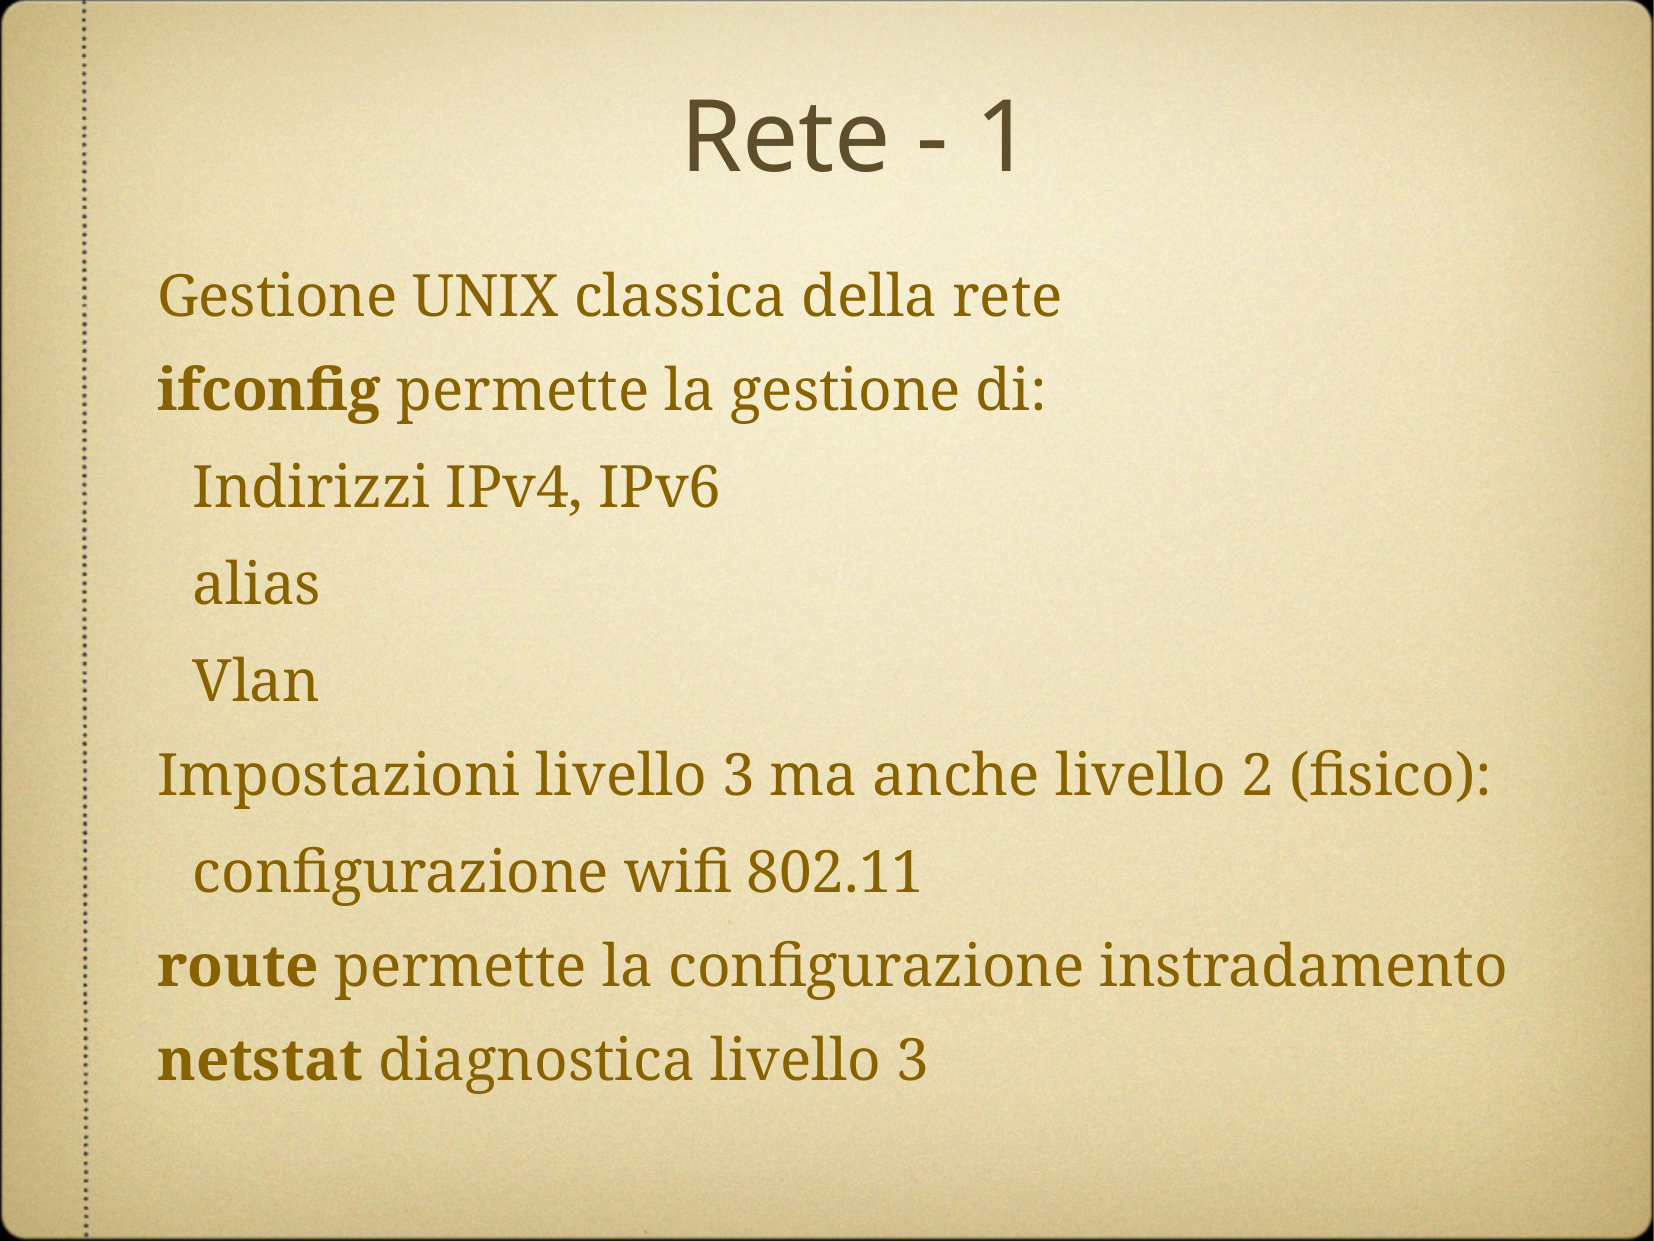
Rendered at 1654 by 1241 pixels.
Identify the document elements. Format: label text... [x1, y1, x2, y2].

list Gestione UNIX classica della rete ifconfig permette la gestione di: Indirizzi IPv4, IPv6 alias Vlan Impostazioni livello 3 ma anche livello 2 (fisico): configurazione wifi 802.11 route permette la configurazione instradamento netstat diagnostica livello 3 [121, 254, 1612, 1185]
title Rete - 1 [118, 0, 1595, 265]
picture [0, 0, 1654, 1241]
